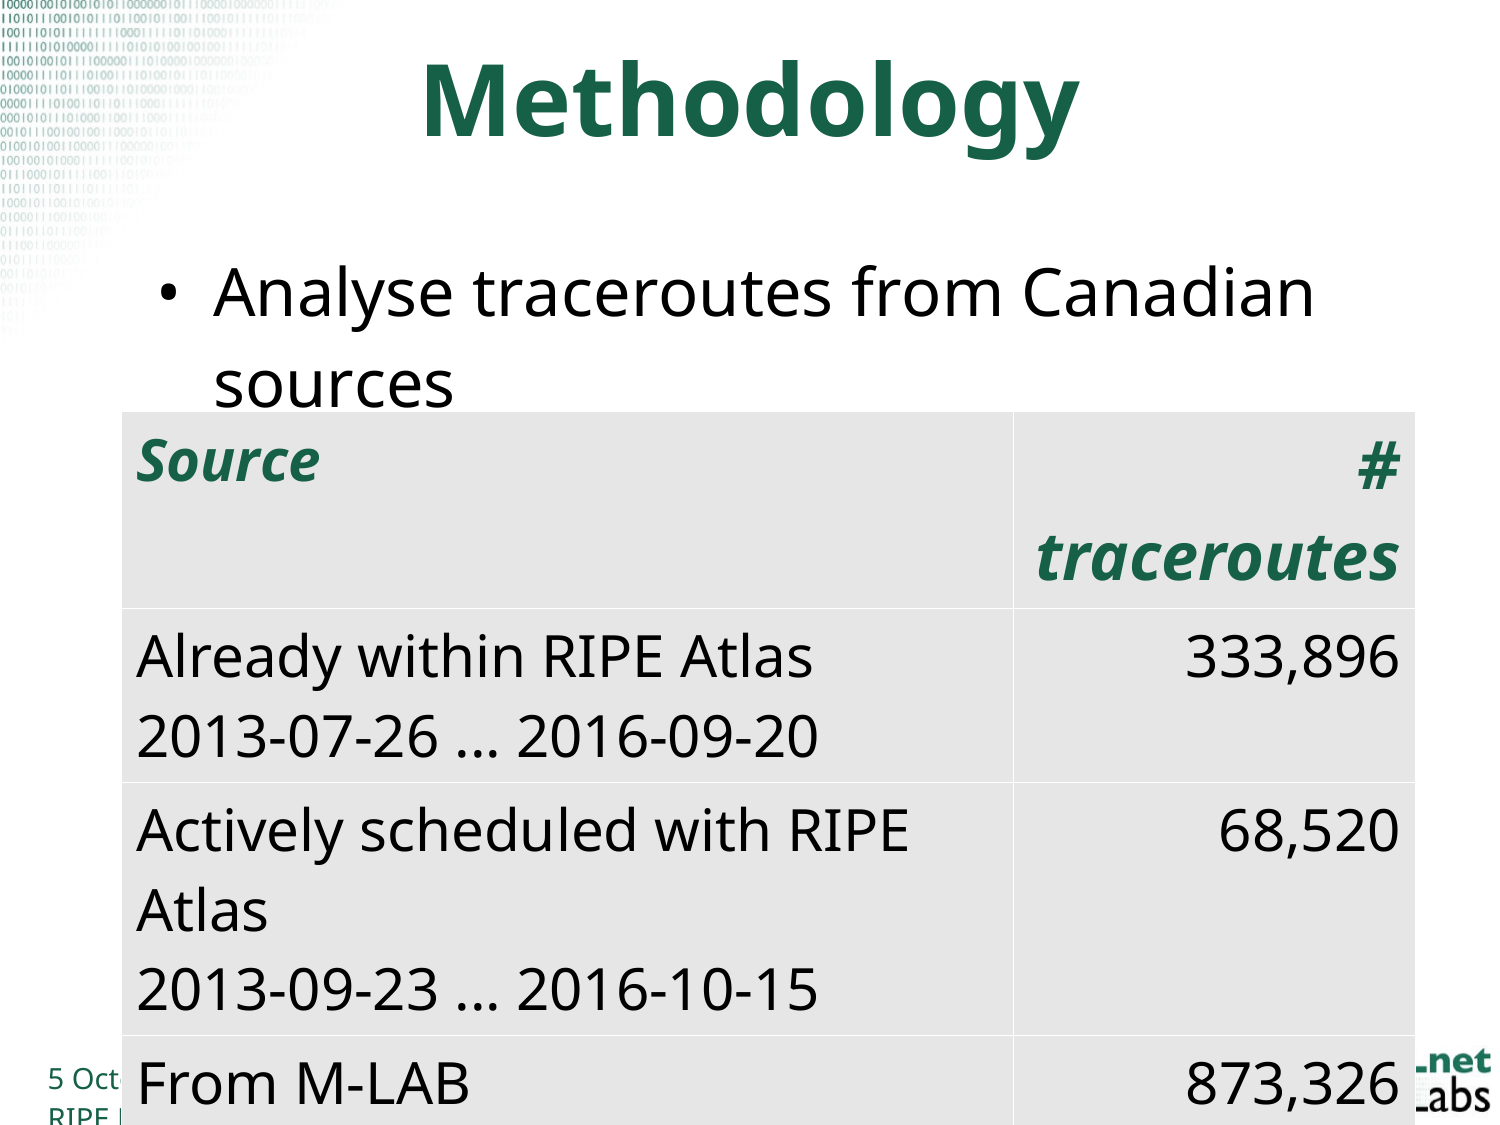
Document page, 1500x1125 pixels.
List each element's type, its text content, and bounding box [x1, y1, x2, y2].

picture [1416, 1037, 1492, 1124]
title Methodology [75, 3, 1425, 192]
table_header Source [122, 412, 1013, 608]
table_cell Actively scheduled with RIPE Atlas 2013-09-23 ... 2016-10-15 [122, 783, 1013, 1035]
list Analyse traceroutes from Canadian sources to Canadian destinations. [100, 245, 1455, 678]
table_cell 873,326 [1014, 1036, 1415, 1125]
picture [0, 0, 365, 365]
table_cell 68,520 [1014, 783, 1415, 1035]
table_cell From M-LAB 2014-08-28 ... 2016-09-22 [122, 1036, 1013, 1125]
table_cell 333,896 [1014, 609, 1415, 782]
table_header # traceroutes [1014, 412, 1415, 608]
table_cell Already within RIPE Atlas 2013-07-26 ... 2016-09-20 [122, 609, 1013, 782]
